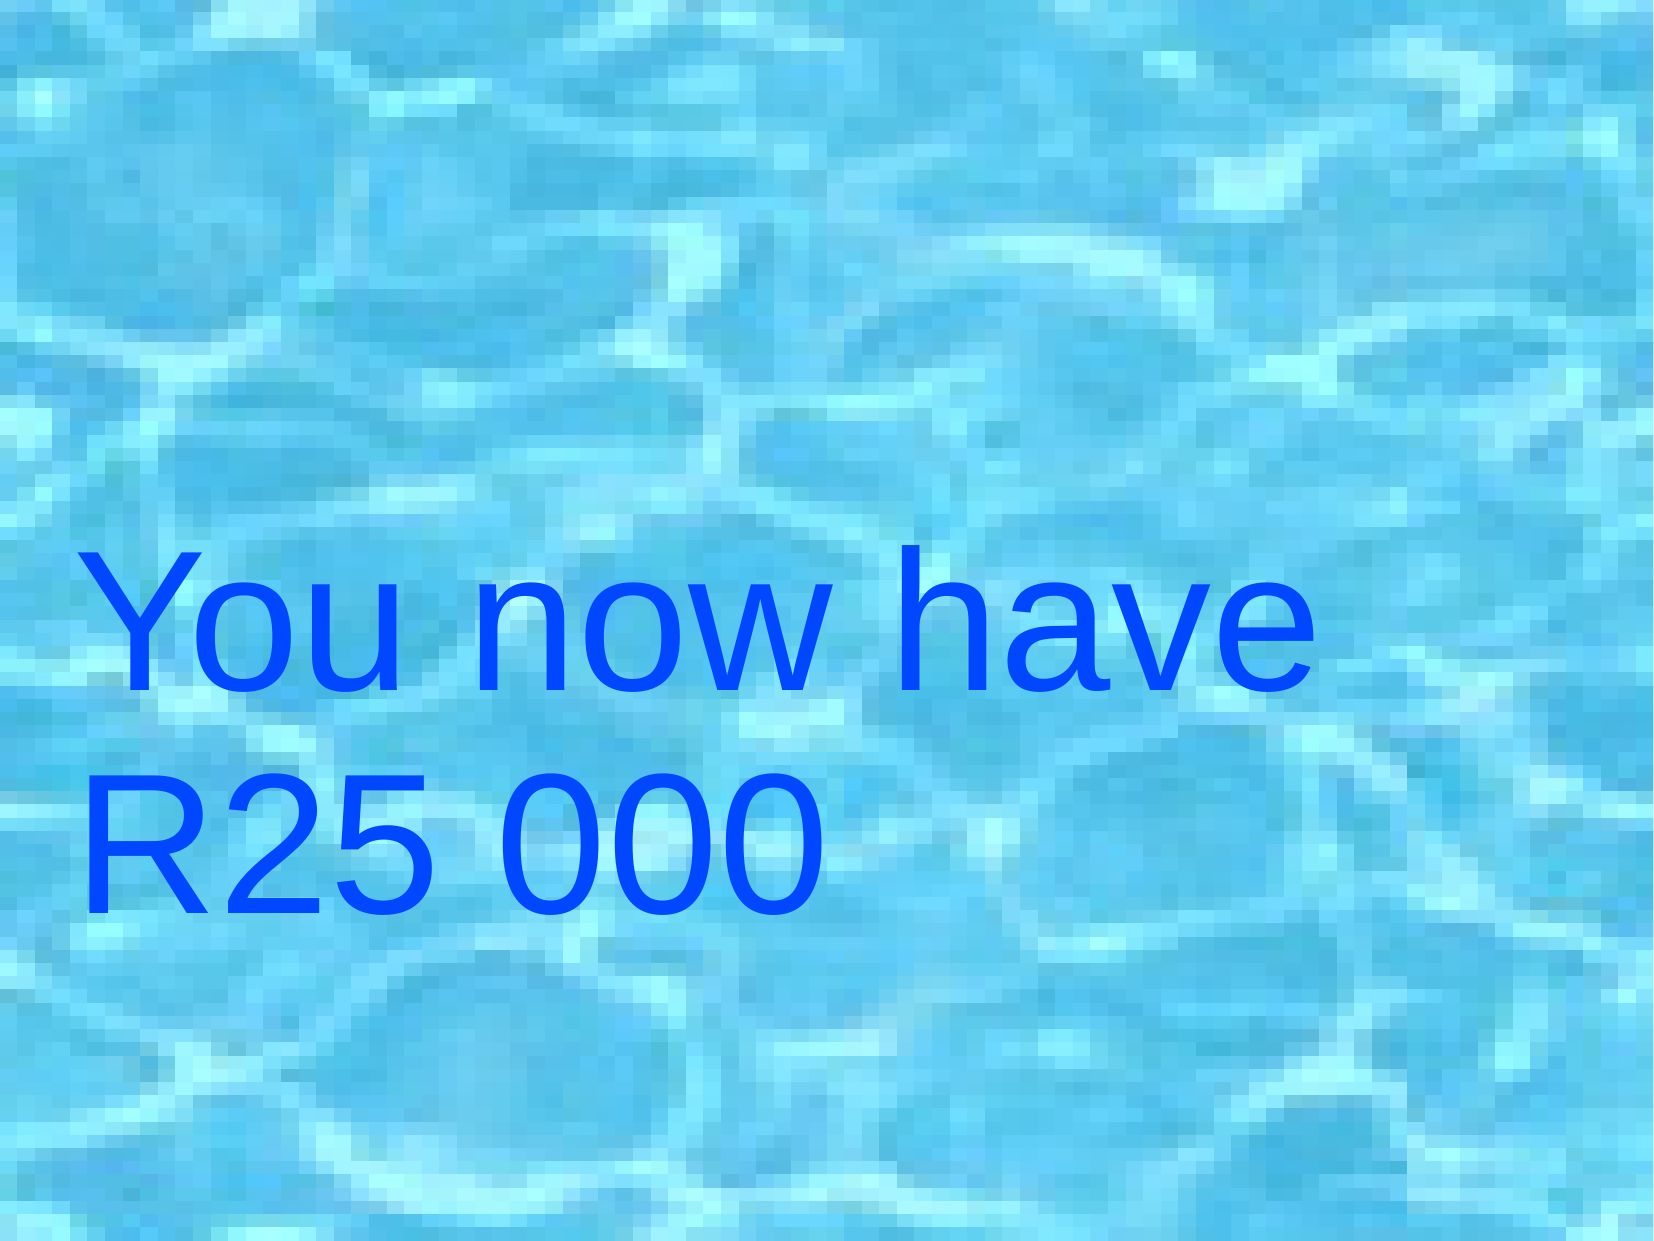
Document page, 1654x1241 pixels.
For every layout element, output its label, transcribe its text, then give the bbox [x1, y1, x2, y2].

text_box You now have R25 000 [59, 501, 1595, 964]
picture [0, 0, 1654, 1241]
